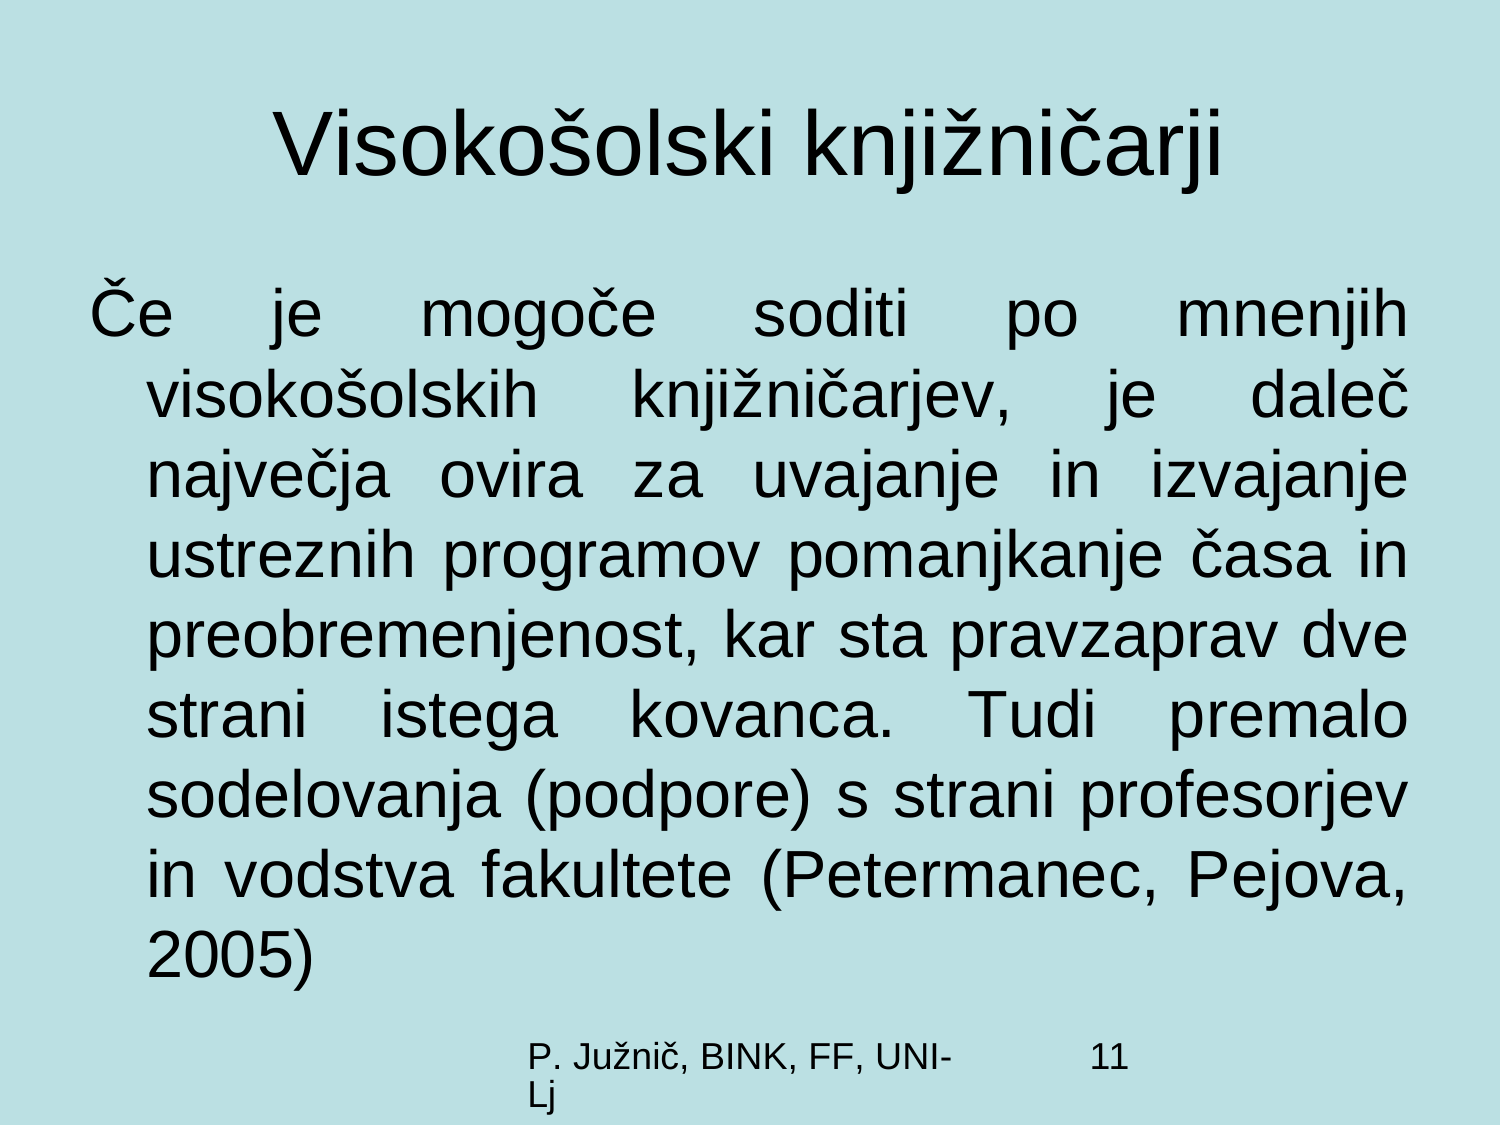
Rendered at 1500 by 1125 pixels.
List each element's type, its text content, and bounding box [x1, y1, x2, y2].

list Če je mogoče soditi po mnenjih visokošolskih knjižničarjev, je daleč največja ovira za uvajanje in izvajanje ustreznih programov pomanjkanje časa in preobremenjenost, kar sta pravzaprav dve strani istega kovanca. Tudi premalo sodelovanja (podpore) s strani profesorjev in vodstva fakultete (Petermanec, Pejova, 2005) [75, 262, 1426, 1006]
title Visokošolski knjižničarji [75, 45, 1426, 233]
